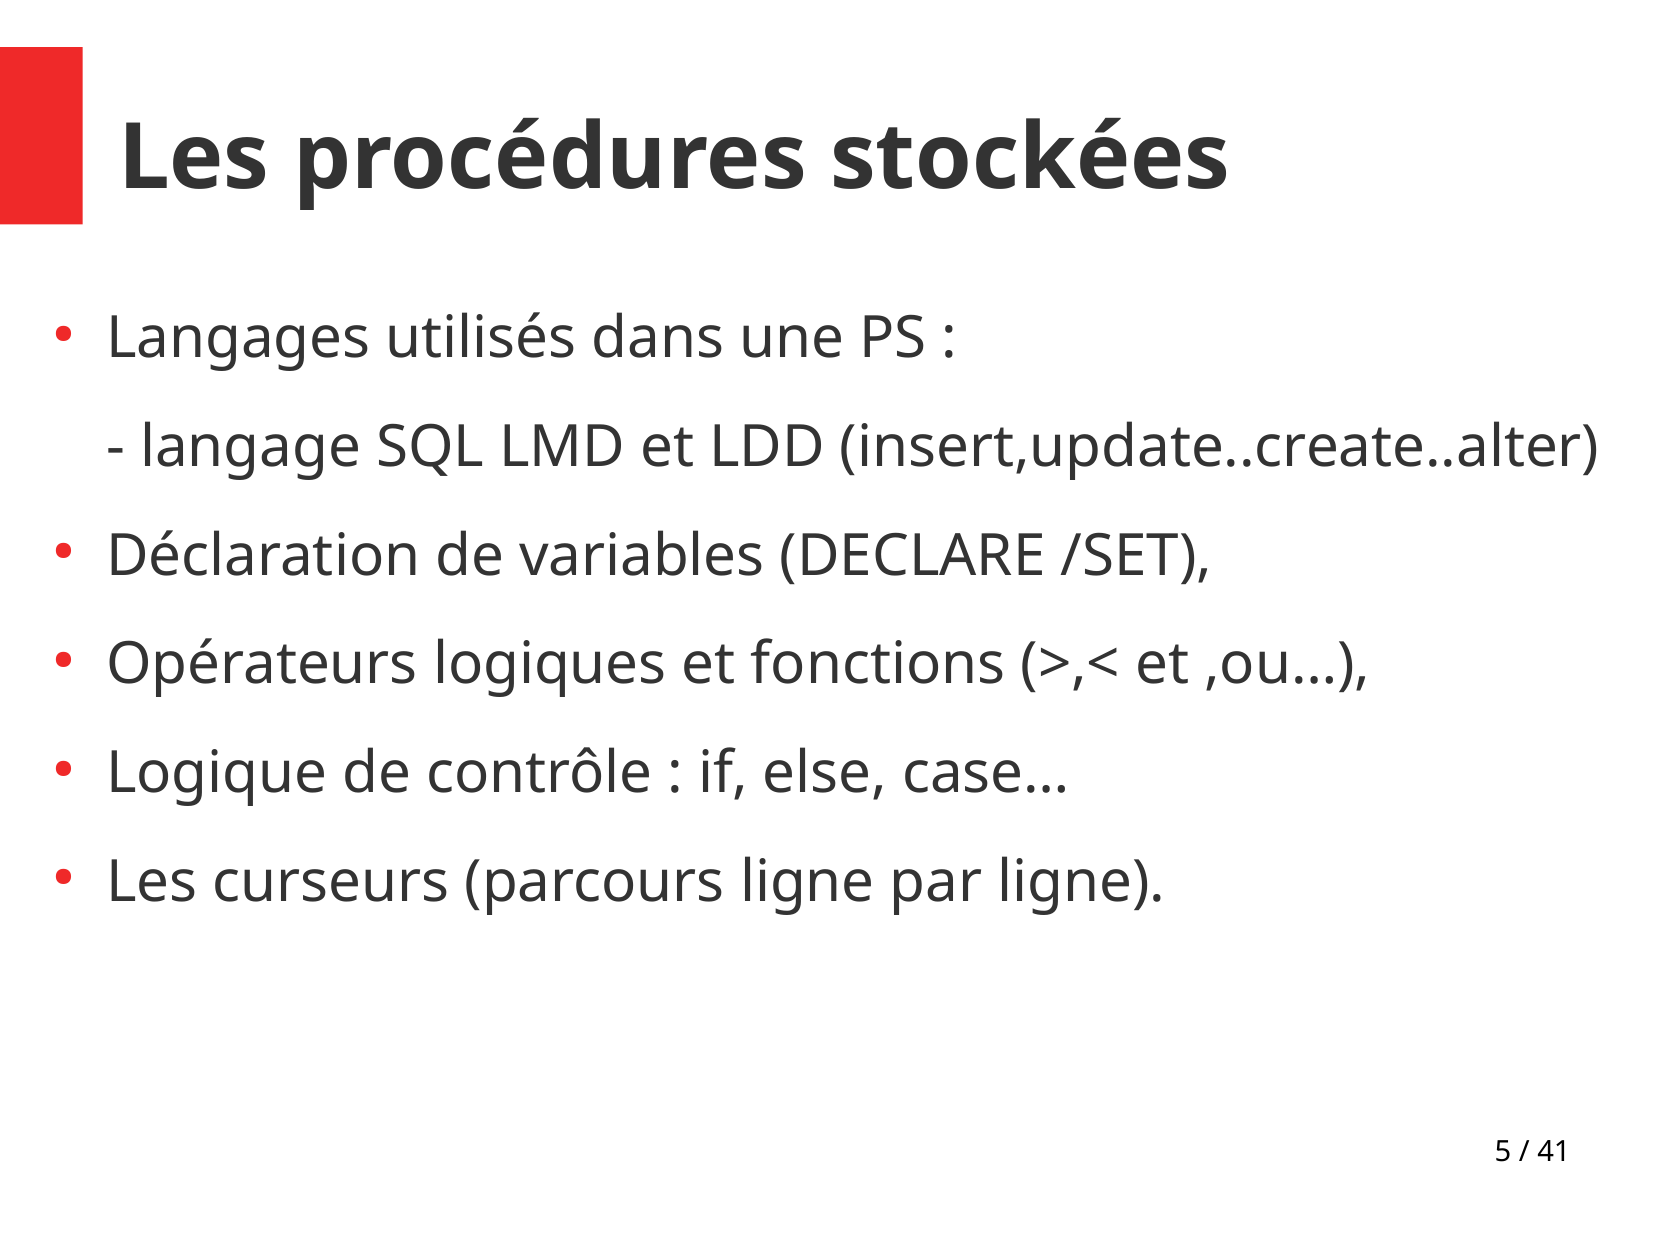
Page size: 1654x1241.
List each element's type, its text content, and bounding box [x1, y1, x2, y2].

title Les procédures stockées [118, 49, 1571, 257]
list Langages utilisés dans une PS : - langage SQL LMD et LDD (insert,update..create..alter) Déclaration de variables (DECLARE /SET), Opérateurs logiques et fonctions (>,< et ,ou…), Logique de contrôle : if, else, case… Les curseurs (parcours ligne par ligne). [35, 295, 1607, 1111]
